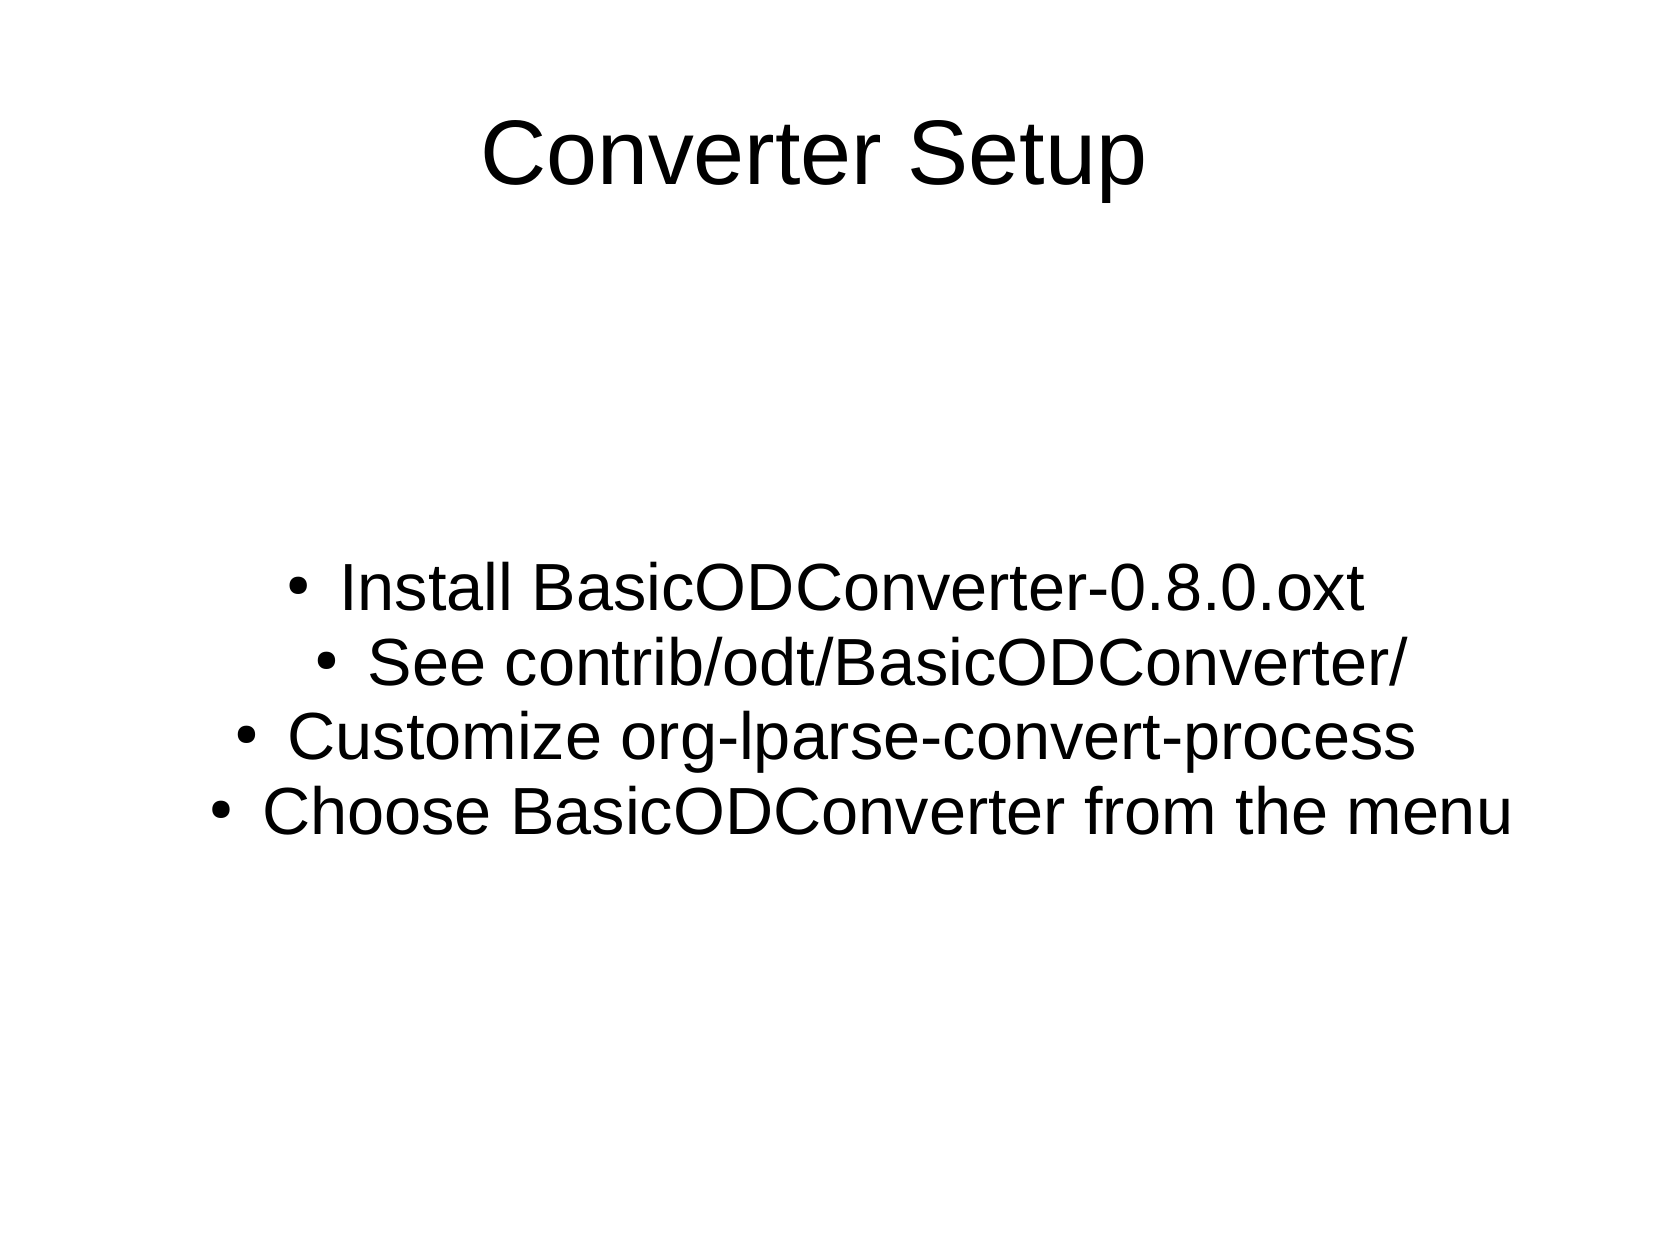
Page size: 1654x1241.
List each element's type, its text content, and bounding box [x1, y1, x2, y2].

title Converter Setup [82, 49, 1571, 257]
subtitle Install BasicODConverter-0.8.0.oxt See contrib/odt/BasicODConverter/ Customize org-lparse-convert-process Choose BasicODConverter from the menu [82, 290, 1571, 1109]
